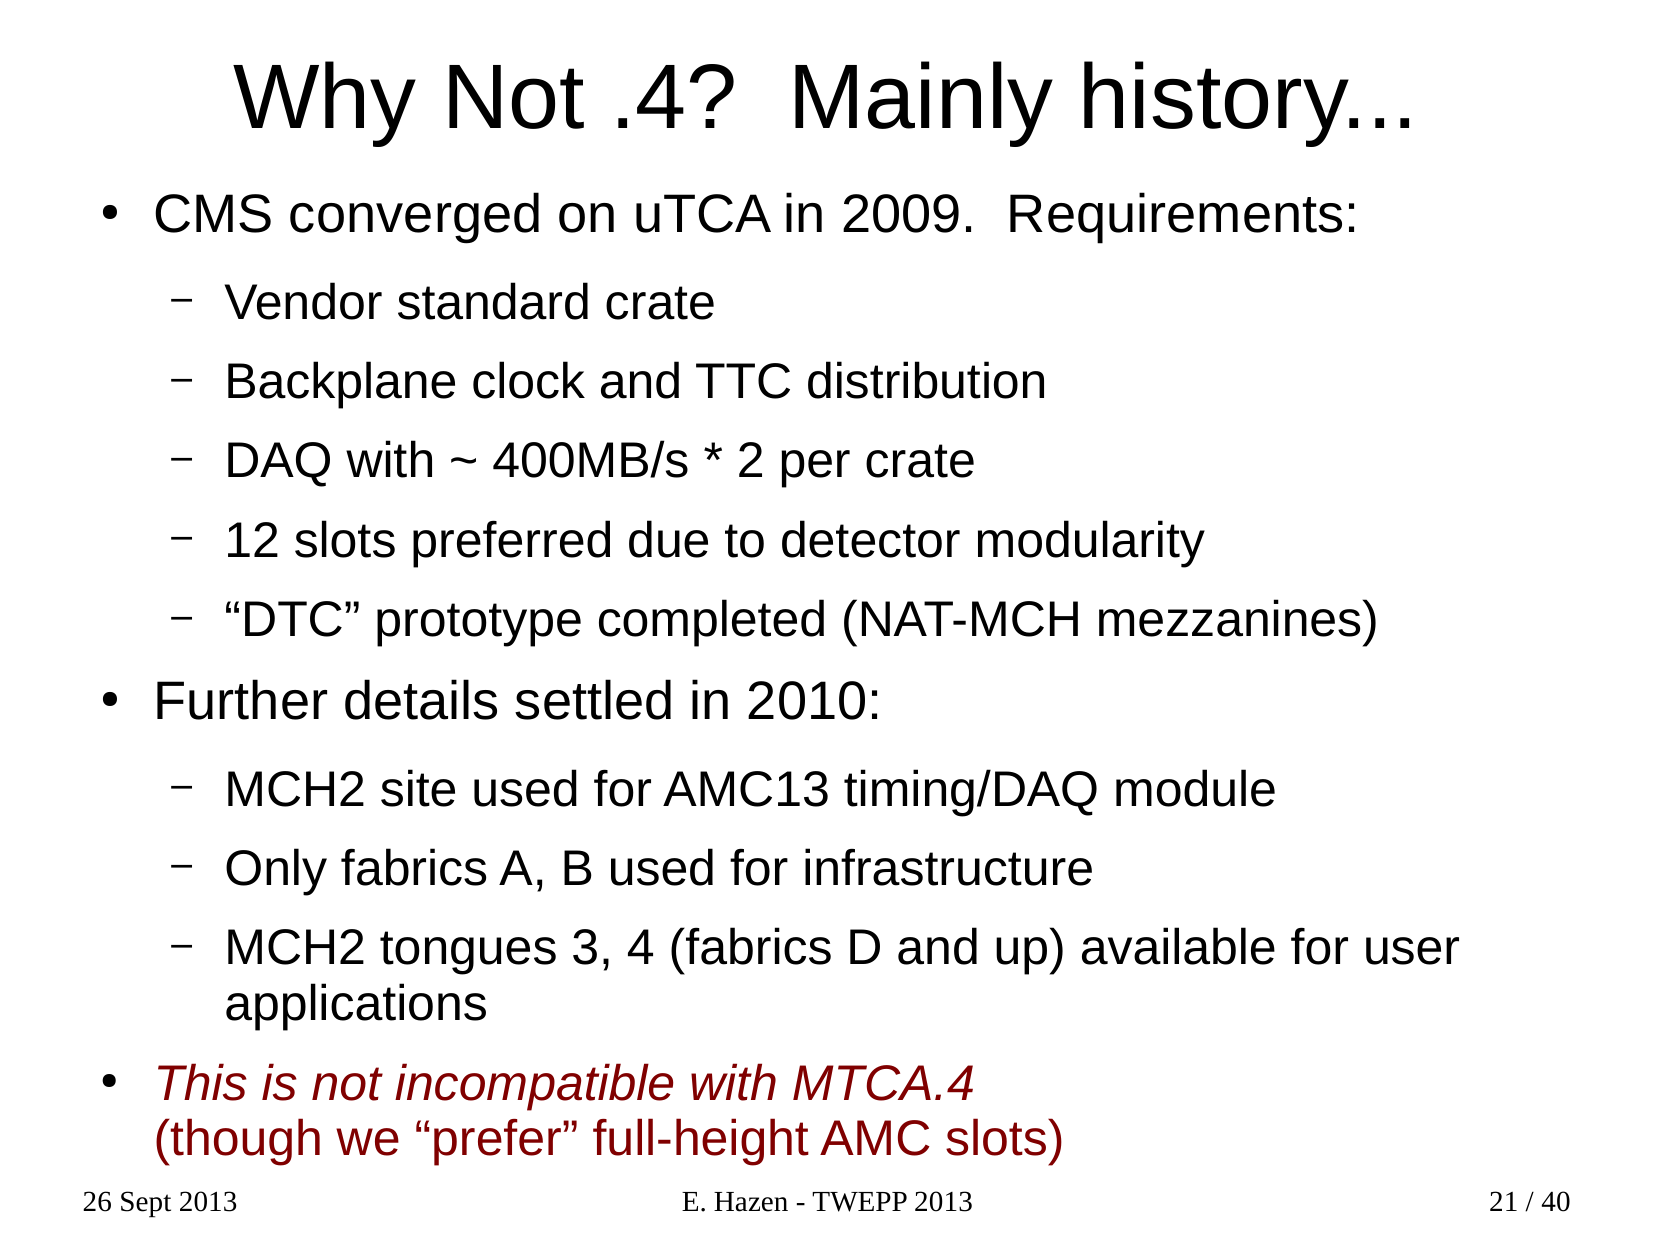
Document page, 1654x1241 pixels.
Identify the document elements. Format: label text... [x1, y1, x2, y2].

title Why Not .4? Mainly history... [82, 27, 1571, 166]
list CMS converged on uTCA in 2009. Requirements: Vendor standard crate Backplane clock and TTC distribution DAQ with ~ 400MB/s * 2 per crate 12 slots preferred due to detector modularity “DTC” prototype completed (NAT-MCH mezzanines) Further details settled in 2010: MCH2 site used for AMC13 timing/DAQ module Only fabrics A, B used for infrastructure MCH2 tongues 3, 4 (fabrics D and up) available for user applications This is not incompatible with MTCA.4 (though we “prefer” full-height AMC slots) [82, 183, 1621, 1147]
